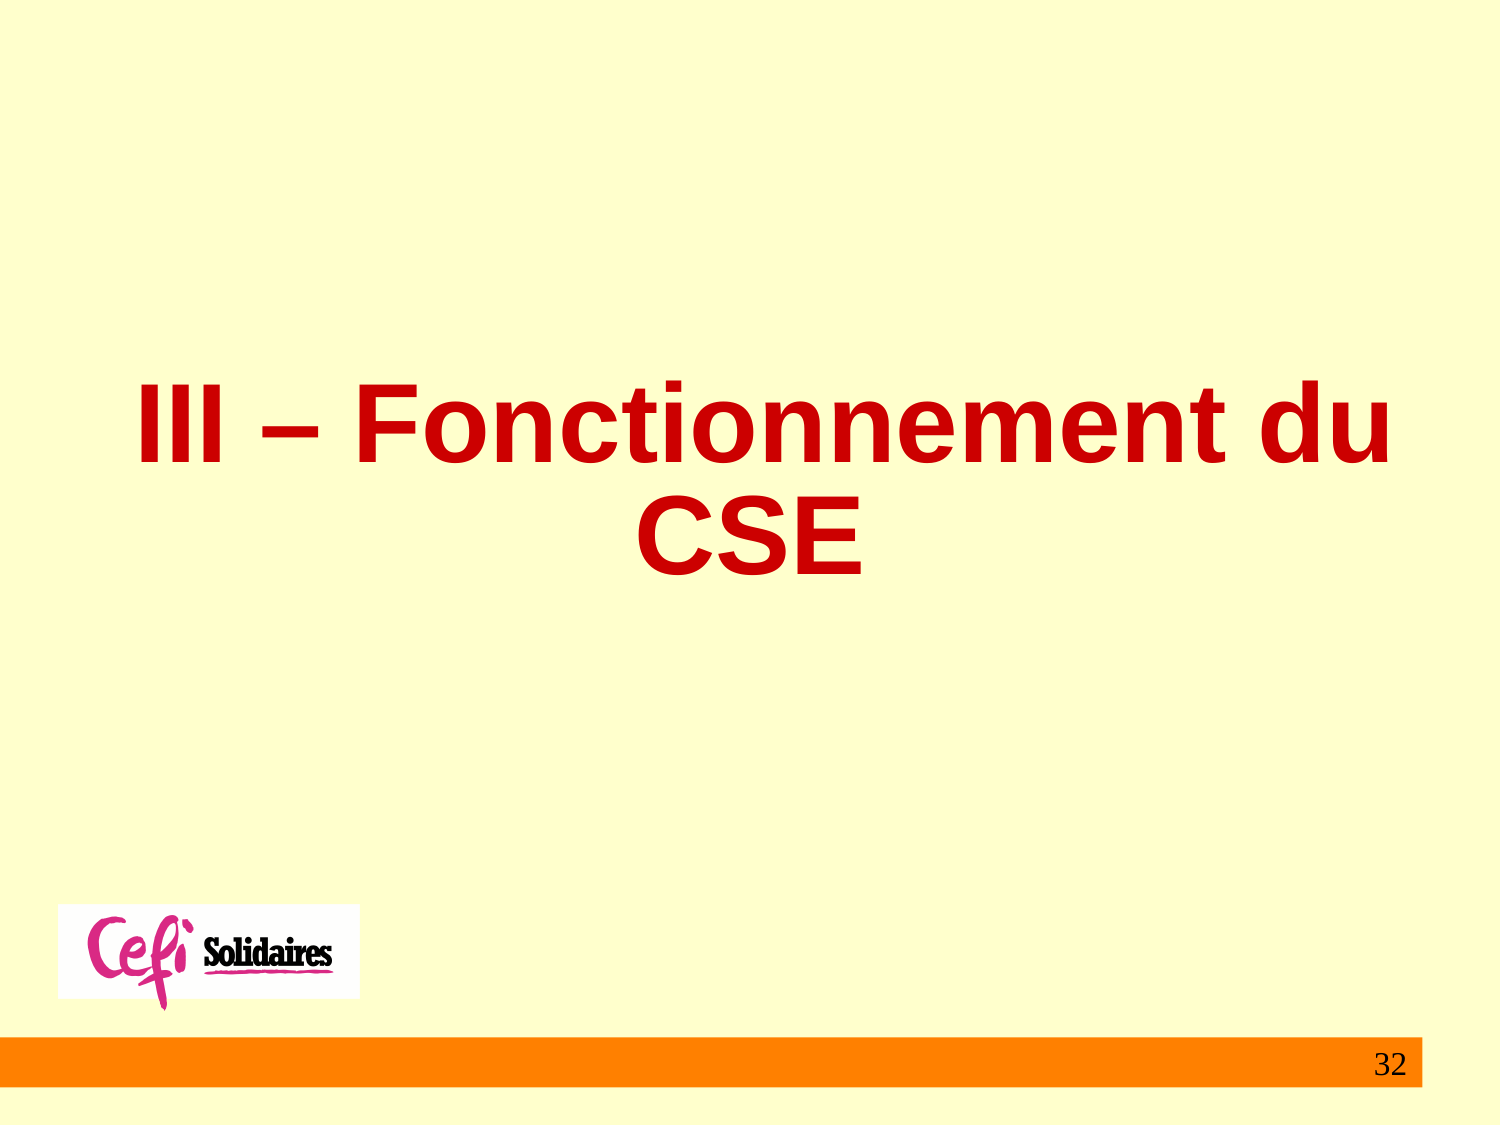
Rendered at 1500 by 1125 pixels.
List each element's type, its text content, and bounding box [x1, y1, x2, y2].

text_box <numéro> [0, 1037, 1423, 1088]
picture [58, 904, 360, 1011]
title III – Fonctionnement du CSE [74, 0, 1425, 1011]
